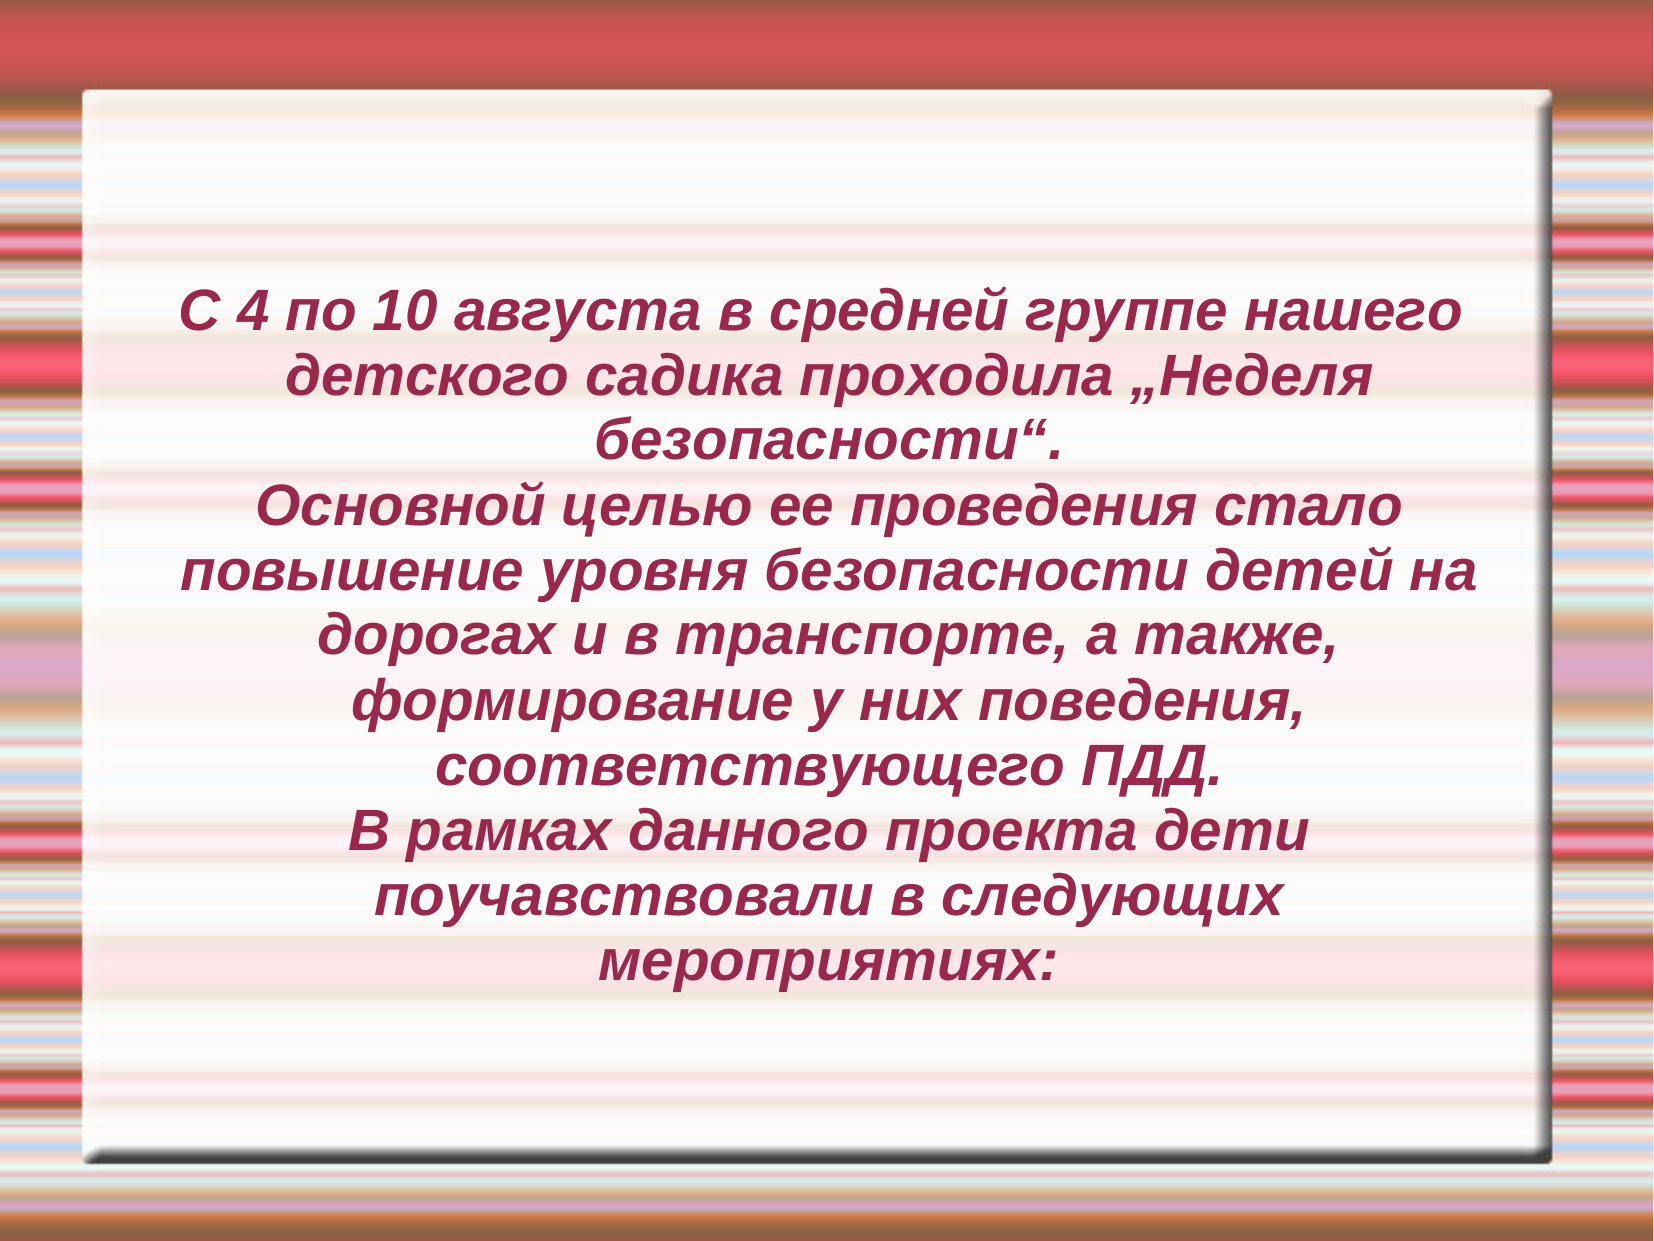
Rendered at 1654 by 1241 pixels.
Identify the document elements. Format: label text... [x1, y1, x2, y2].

picture [0, 0, 1654, 1241]
title С 4 по 10 августа в средней группе нашего детского садика проходила „Неделя безопасности“. Основной целью ее проведения стало повышение уровня безопасности детей на дорогах и в транспорте, а также, формирование у них поведения, соответствующего ПДД. В рамках данного проекта дети поучавствовали в следующих мероприятиях: [152, 177, 1506, 1093]
